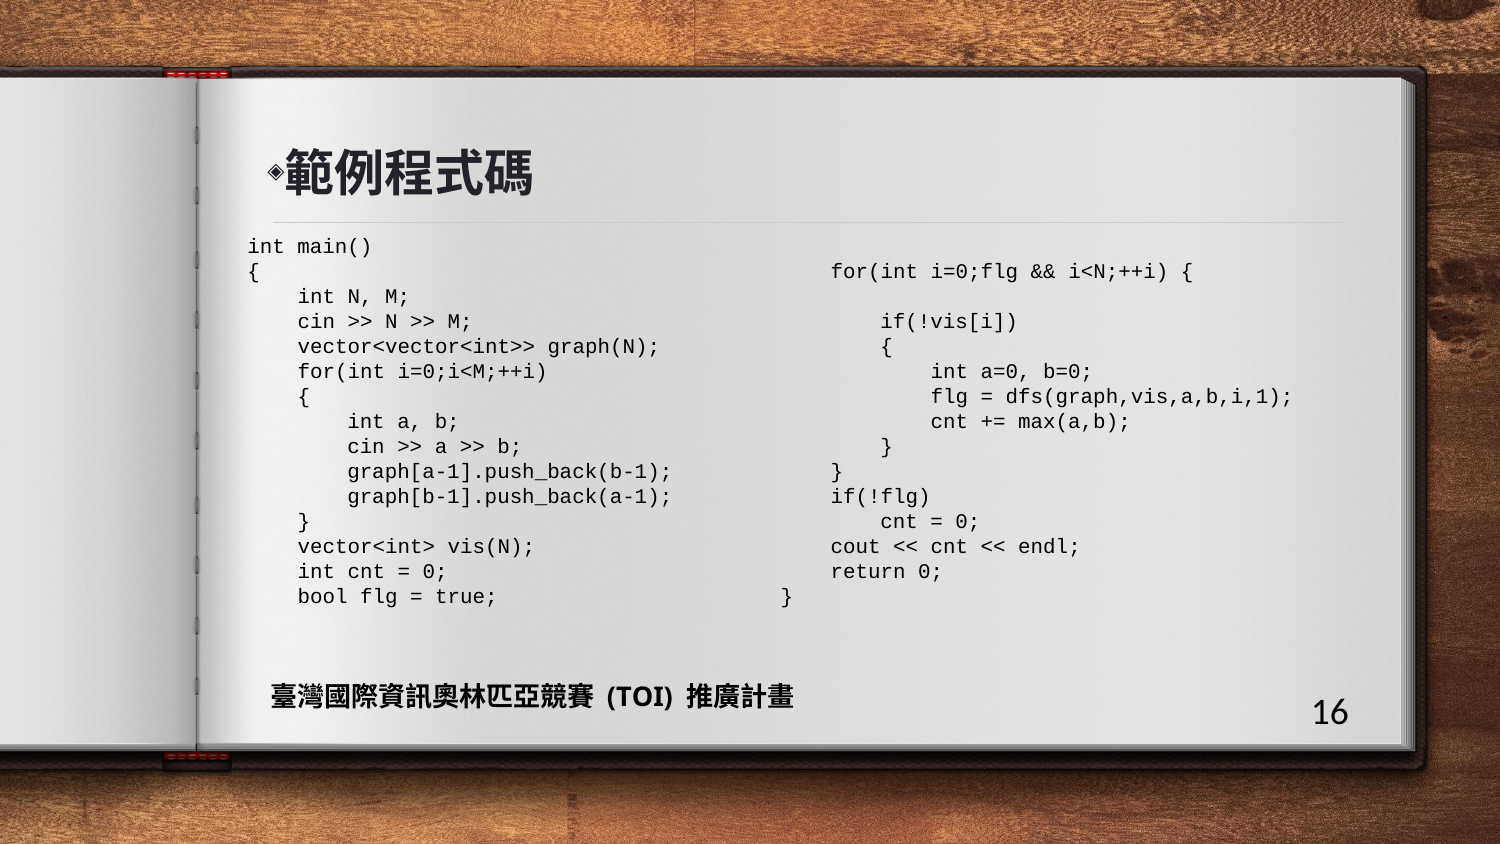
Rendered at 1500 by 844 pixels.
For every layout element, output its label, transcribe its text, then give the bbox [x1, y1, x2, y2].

text_box [1295, 672, 1386, 737]
text_box int main() { int N, M; cin >> N >> M; vector<vector<int>> graph(N); for(int i=0;i<M;++i) { int a, b; cin >> a >> b; graph[a-1].push_back(b-1); graph[b-1].push_back(a-1); } vector<int> vis(N); int cnt = 0; bool flg = true; [232, 225, 709, 645]
list 範例程式碼 [252, 126, 1194, 226]
text_box for(int i=0;flg && i<N;++i) { if(!vis[i]) { int a=0, b=0; flg = dfs(graph,vis,a,b,i,1); cnt += max(a,b); } } if(!flg) cnt = 0; cout << cnt << endl; return 0; } [765, 250, 1346, 620]
